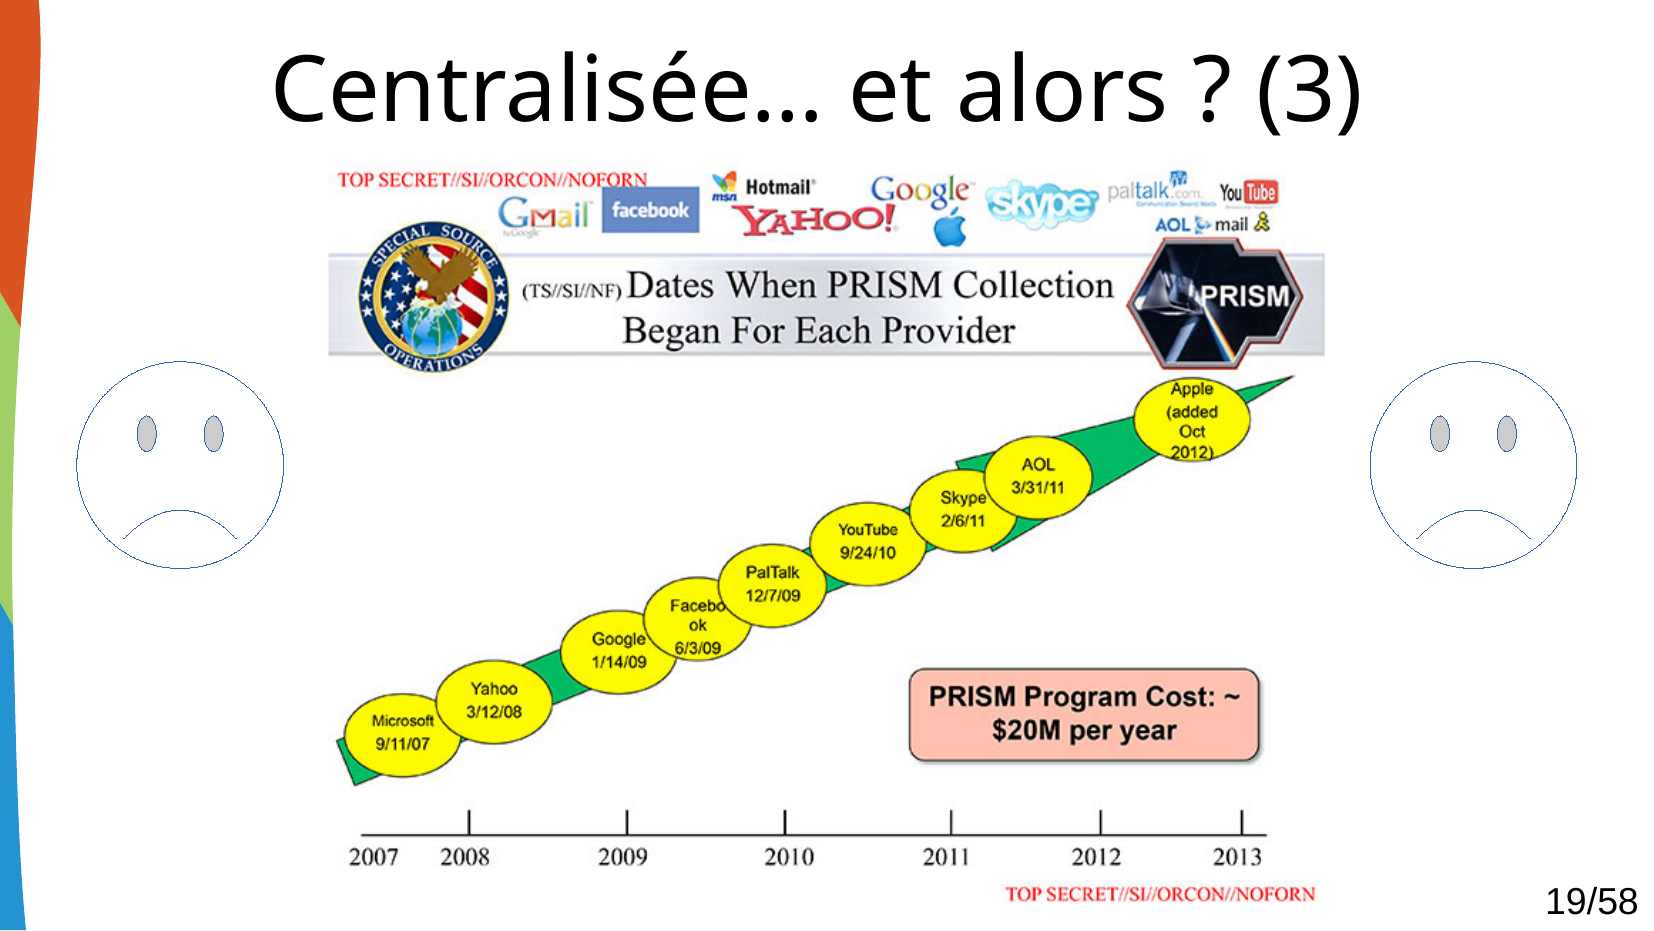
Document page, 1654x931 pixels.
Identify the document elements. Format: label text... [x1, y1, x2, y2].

text_box [1370, 361, 1577, 569]
picture [328, 162, 1325, 910]
title Centralisée… et alors ? (3) [104, 7, 1530, 164]
text_box [76, 361, 284, 569]
